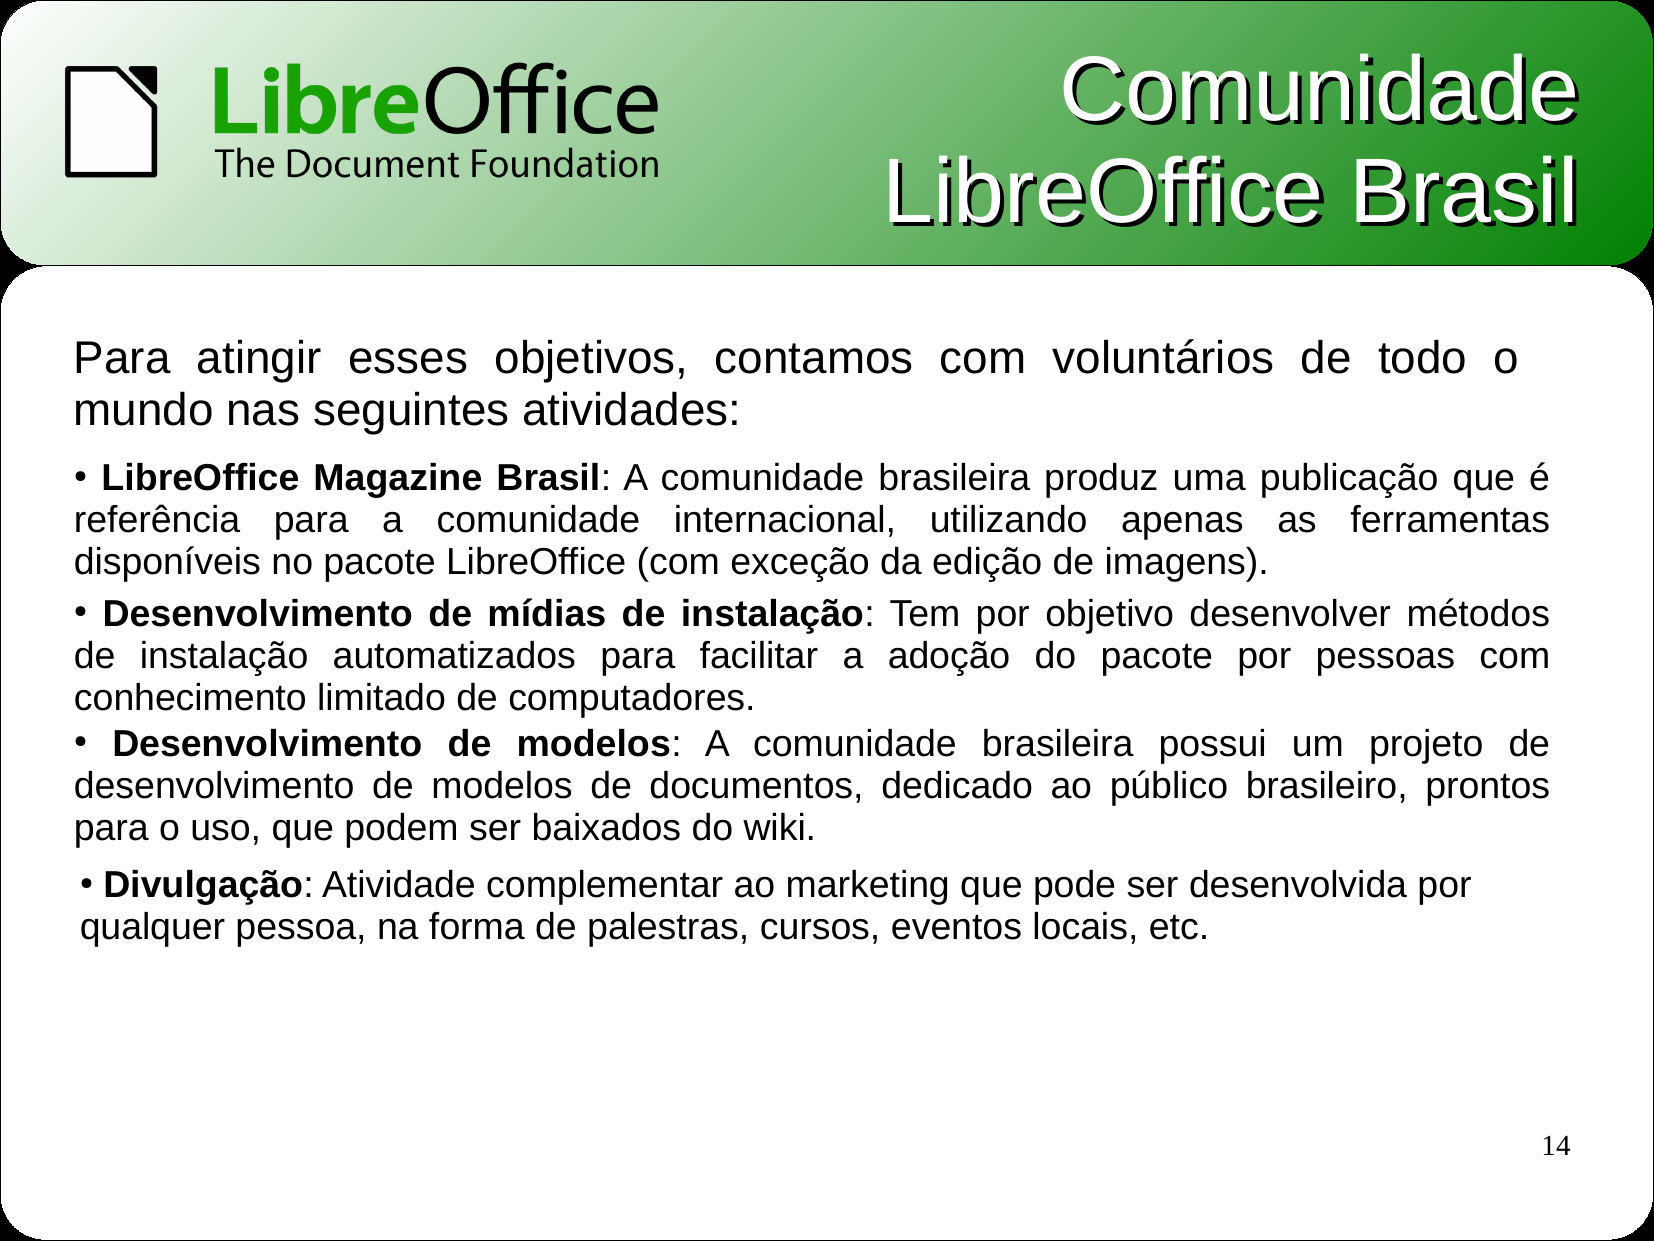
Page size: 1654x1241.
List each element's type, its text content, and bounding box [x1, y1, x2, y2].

text_box Desenvolvimento de mídias de instalação: Tem por objetivo desenvolver métodos de instalação automatizados para facilitar a adoção do pacote por pessoas com conhecimento limitado de computadores. [59, 584, 1566, 726]
text_box Comunidade LibreOffice Brasil [856, 29, 1595, 250]
text_box Desenvolvimento de modelos: A comunidade brasileira possui um projeto de desenvolvimento de modelos de documentos, dedicado ao público brasileiro, prontos para o uso, que podem ser baixados do wiki. [59, 726, 1566, 856]
text_box Para atingir esses objetivos, contamos com voluntários de todo o mundo nas seguintes atividades: [59, 324, 1536, 443]
picture [29, 36, 702, 207]
text_box Divulgação: Atividade complementar ao marketing que pode ser desenvolvida por qualquer pessoa, na forma de palestras, cursos, eventos locais, etc. [64, 856, 1542, 956]
text_box LibreOffice Magazine Brasil: A comunidade brasileira produz uma publicação que é referência para a comunidade internacional, utilizando apenas as ferramentas disponíveis no pacote LibreOffice (com exceção da edição de imagens). [59, 448, 1566, 584]
